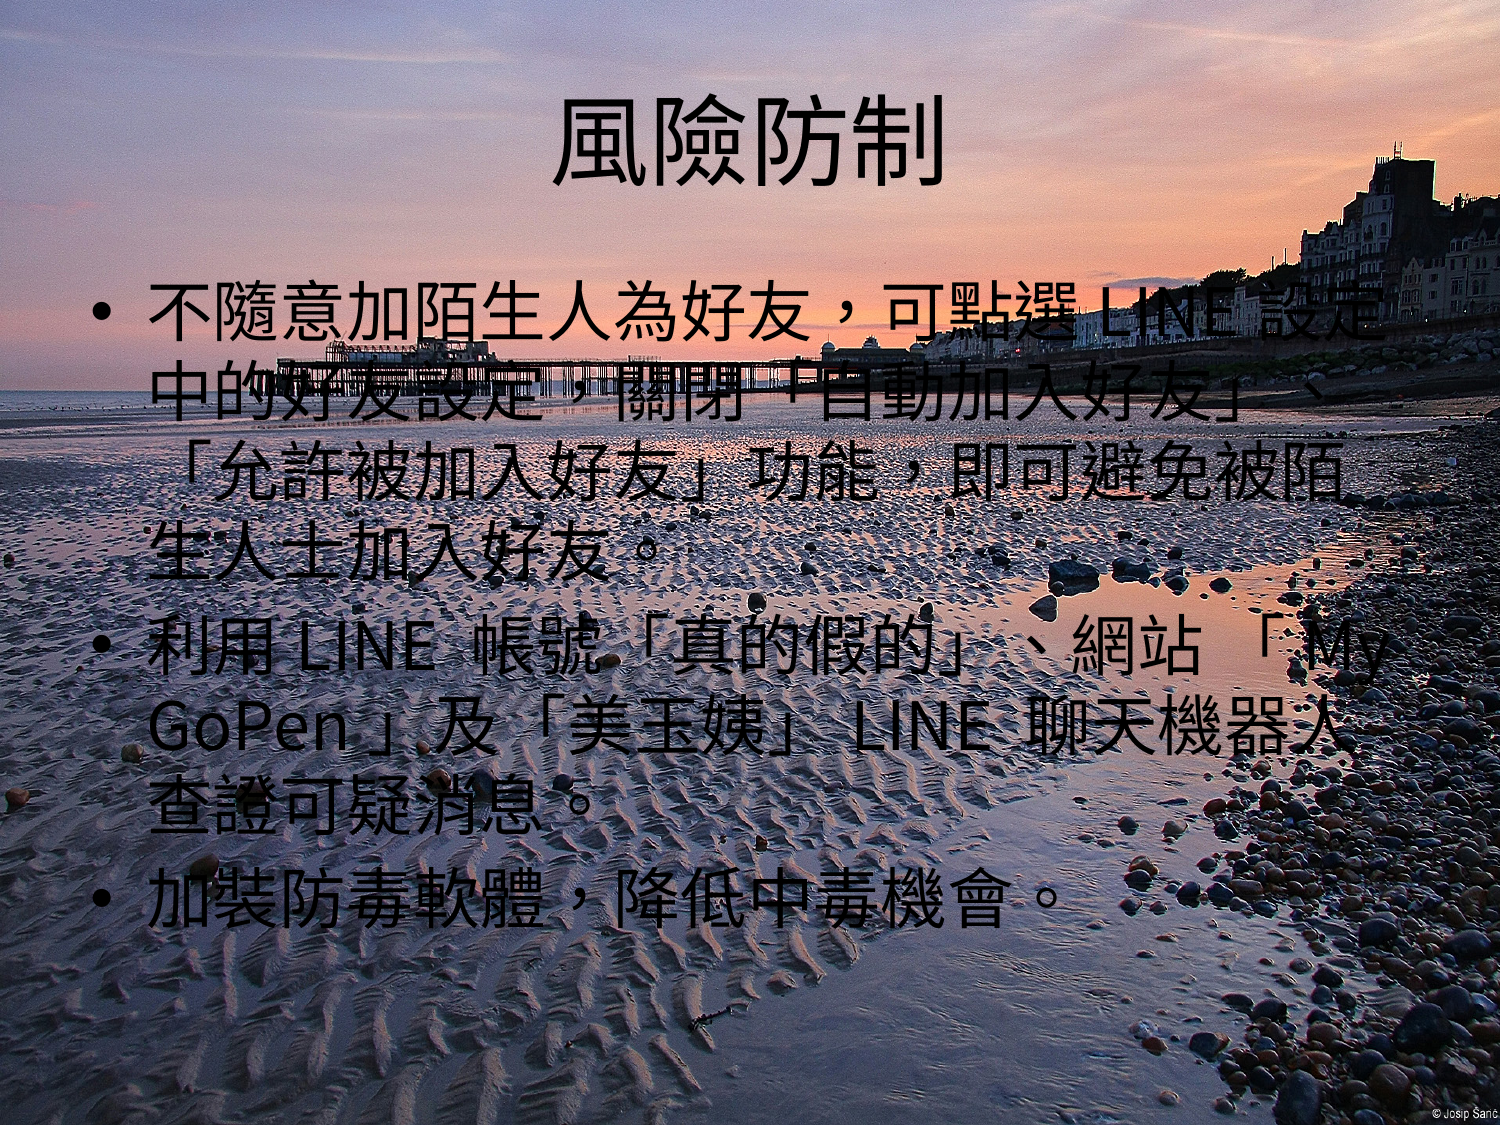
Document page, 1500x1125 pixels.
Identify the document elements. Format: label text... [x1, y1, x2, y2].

title 風險防制 [75, 45, 1425, 233]
list 不隨意加陌生人為好友，可點選LINE設定中的好友設定，關閉「自動加入好友」、「允許被加入好友」功能，即可避免被陌生人士加入好友。 利用LINE 帳號「真的假的」、網站 「MyGoPen」及「美玉姨」LINE 聊天機器人查證可疑消息。 加裝防毒軟體，降低中毒機會。 [75, 262, 1425, 1005]
picture [0, 0, 1500, 1125]
